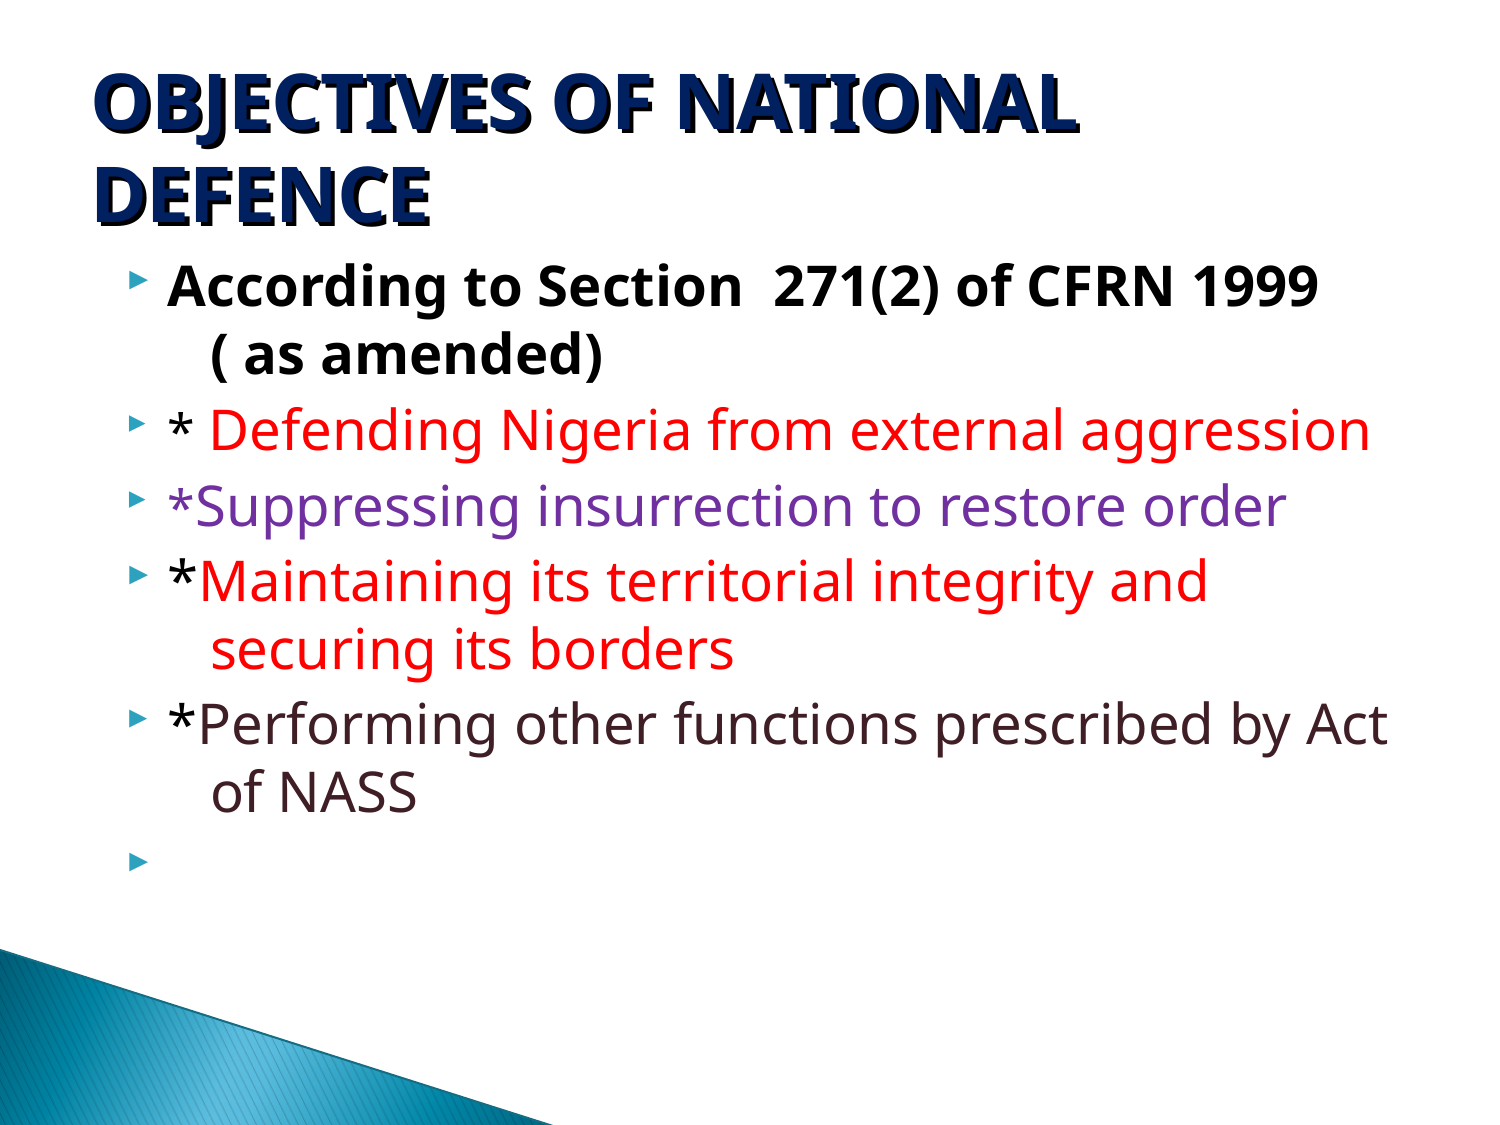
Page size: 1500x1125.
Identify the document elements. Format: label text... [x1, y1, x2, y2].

title OBJECTIVES OF NATIONAL DEFENCE [75, 45, 1426, 233]
list According to Section 271(2) of CFRN 1999 ( as amended) * Defending Nigeria from external aggression *Suppressing insurrection to restore order *Maintaining its territorial integrity and securing its borders *Performing other functions prescribed by Act of NASS [75, 243, 1426, 986]
